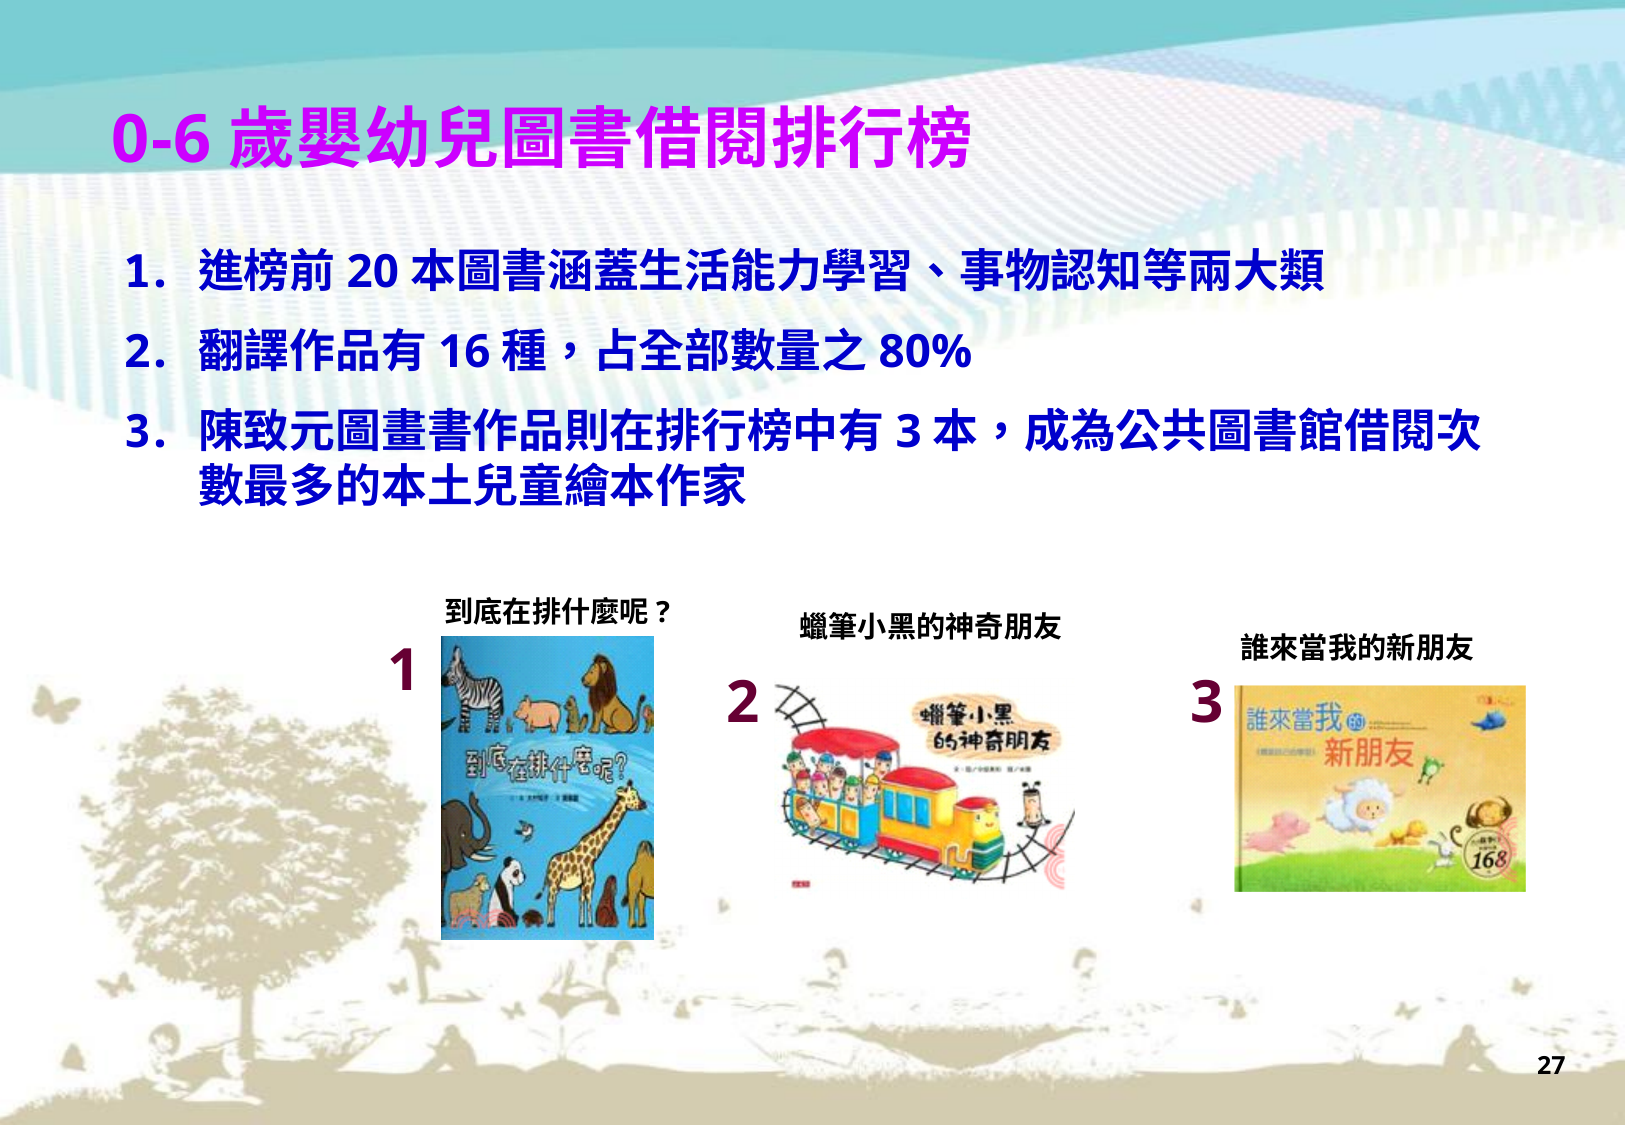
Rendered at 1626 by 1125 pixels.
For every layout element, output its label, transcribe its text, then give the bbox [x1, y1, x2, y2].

text_box 誰來當我的新朋友 [1225, 621, 1534, 672]
text_box 到底在排什麼呢? [429, 586, 685, 636]
text_box 0-6歲嬰幼兒圖書借閱排行榜 [96, 88, 989, 184]
text_box 進榜前20本圖書涵蓋生活能力學習、事物認知等兩大類 翻譯作品有16種，占全部數量之80% 陳致元圖畫書作品則在排行榜中有3本，成為公共圖書館借閱次數最多的本土兒童繪本作家 [108, 219, 1504, 533]
text_box 1 [372, 624, 436, 710]
text_box 3 [1175, 657, 1239, 743]
text_box 蠟筆小黑的神奇朋友 [784, 601, 1092, 651]
picture [0, 0, 1625, 1125]
text_box 2 [711, 657, 775, 743]
